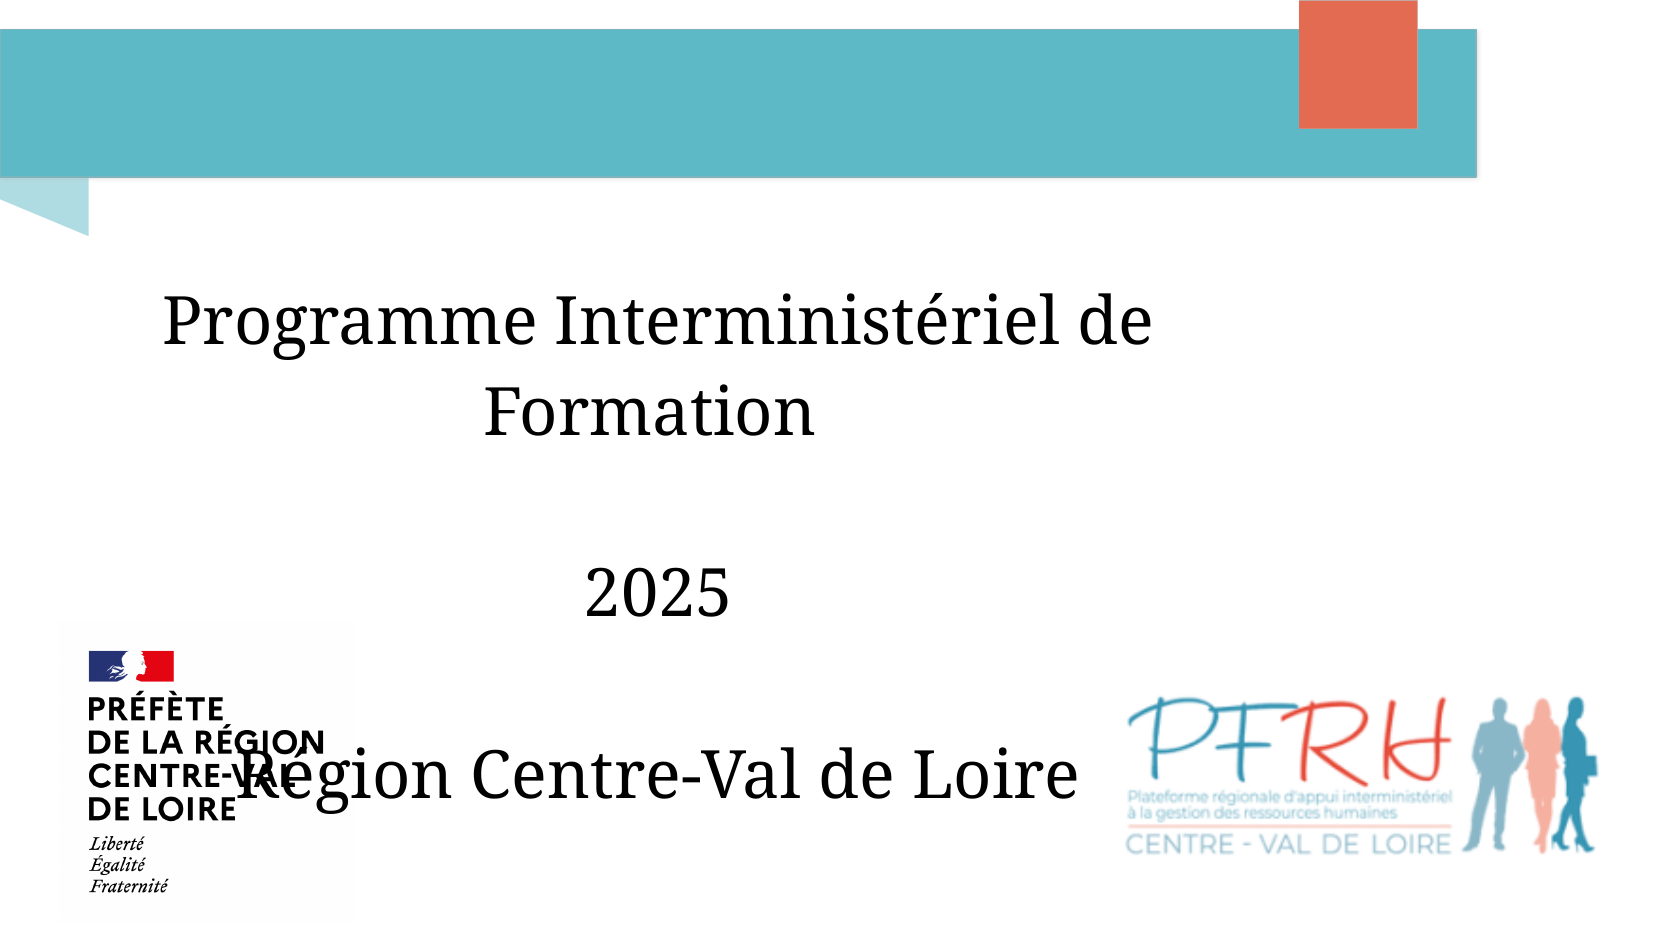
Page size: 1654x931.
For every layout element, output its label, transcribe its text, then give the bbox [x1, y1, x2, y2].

text_box Programme Interministériel de Formation 2025 Région Centre-Val de Loire [147, 265, 1447, 701]
text_box [0, 0, 1477, 237]
picture [1071, 620, 1654, 931]
picture [58, 620, 355, 923]
